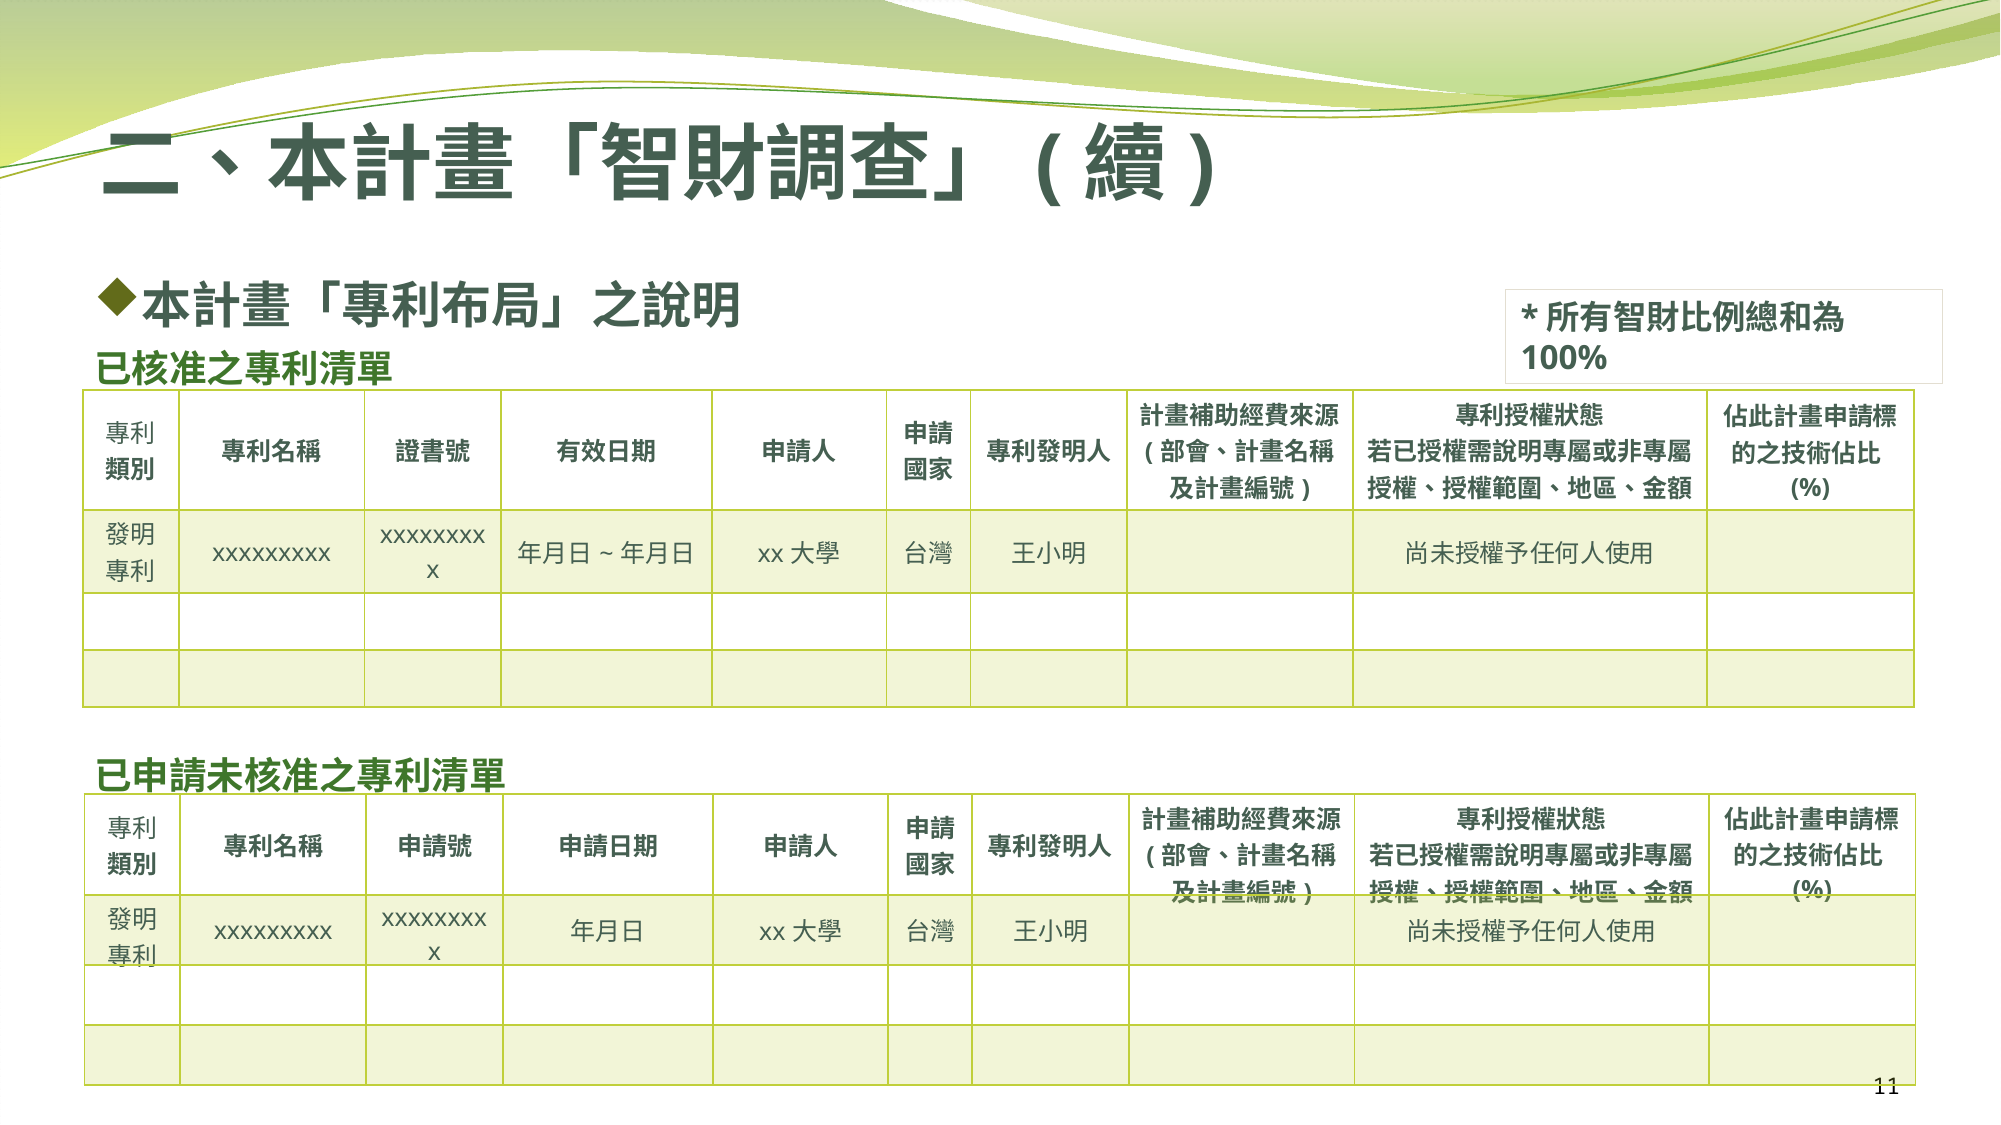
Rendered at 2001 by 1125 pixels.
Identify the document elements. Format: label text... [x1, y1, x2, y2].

table_cell [1710, 1026, 1915, 1084]
table_header 佔此計畫申請標的之技術佔比(%) [1710, 795, 1915, 894]
table_cell [1708, 594, 1913, 649]
table_cell xxxxxxxxx [180, 511, 364, 592]
slide_number <編號> [1733, 1086, 1900, 1103]
table_cell [502, 594, 711, 649]
table_cell [971, 651, 1126, 706]
table_cell xxxxxxxxx [367, 896, 502, 964]
table_cell [714, 966, 887, 1024]
table_cell [180, 594, 364, 649]
table_cell [84, 594, 178, 649]
table_header 專利發明人 [971, 398, 1126, 509]
table_cell xx大學 [713, 511, 886, 592]
table_cell [1355, 1026, 1708, 1084]
table_header 申請人 [713, 398, 886, 509]
table_cell [1355, 966, 1708, 1024]
table_cell 王小明 [971, 511, 1126, 592]
table_cell [1708, 651, 1913, 706]
table_cell [367, 966, 502, 1024]
table_header 有效日期 [502, 398, 711, 509]
table_cell 尚未授權予任何人使用 [1355, 896, 1708, 964]
table_cell [504, 966, 712, 1024]
table_cell 台灣 [887, 511, 970, 592]
table_cell [1130, 966, 1354, 1024]
table_header 計畫補助經費來源 (部會、計畫名稱及計畫編號) [1130, 805, 1354, 894]
table_cell 王小明 [973, 896, 1128, 964]
title 二、本計畫「智財調查」(續) [99, 85, 1900, 211]
table_cell [365, 594, 500, 649]
table_cell [713, 594, 886, 649]
table_header 申請國家 [889, 805, 971, 894]
table_cell [367, 1026, 502, 1084]
table_cell xxxxxxxxx [181, 896, 365, 964]
table_cell [1710, 896, 1915, 964]
table_cell 年月日~年月日 [502, 511, 711, 592]
table_cell [181, 1026, 365, 1084]
table_header 專利名稱 [181, 805, 365, 894]
text_box 已申請未核准之專利清單 [79, 722, 1817, 805]
table_cell [85, 966, 179, 1024]
table_cell [1130, 1026, 1354, 1084]
table_cell xx大學 [714, 896, 887, 964]
table_cell 發明專利 [84, 511, 178, 592]
table_cell [971, 594, 1126, 649]
table_cell 發明專利 [85, 896, 179, 964]
table_cell [973, 1026, 1128, 1084]
table_header 申請號 [367, 805, 502, 894]
table_cell [1128, 651, 1352, 706]
table_cell [1128, 594, 1352, 649]
table_cell [1708, 511, 1913, 592]
table_header 專利類別 [85, 805, 179, 894]
table_header 申請國家 [887, 398, 970, 509]
table_header 專利發明人 [973, 805, 1128, 894]
table_cell 台灣 [889, 896, 971, 964]
table_header 專利授權狀態 若已授權需說明專屬或非專屬授權、授權範圍、地區、金額 [1354, 398, 1706, 509]
table_header 專利類別 [84, 398, 178, 509]
table_header 專利授權狀態 若已授權需說明專屬或非專屬授權、授權範圍、地區、金額 [1355, 805, 1708, 894]
table_cell [889, 1026, 971, 1084]
table_cell [365, 651, 500, 706]
table_cell [502, 651, 711, 706]
table_header 計畫補助經費來源 (部會、計畫名稱及計畫編號) [1128, 398, 1352, 509]
text_box *所有智財比例總和為100% [1505, 289, 1943, 384]
table_cell [84, 651, 178, 706]
table_cell [1710, 966, 1915, 1024]
list 本計畫「專利布局」之說明 [79, 235, 1914, 315]
table_header 佔此計畫申請標的之技術佔比(%) [1708, 391, 1913, 509]
table_cell [504, 1026, 712, 1084]
table_cell [181, 966, 365, 1024]
table_header 專利名稱 [180, 398, 364, 509]
table_cell [1354, 594, 1706, 649]
table_cell [887, 594, 970, 649]
table_cell [180, 651, 364, 706]
table_cell [714, 1026, 887, 1084]
table_cell [1130, 896, 1354, 964]
table_cell [85, 1026, 179, 1084]
text_box 已核准之專利清單 [79, 315, 1817, 398]
table_cell [887, 651, 970, 706]
table_cell [713, 651, 886, 706]
table_cell xxxxxxxxx [365, 511, 500, 592]
table_cell [889, 966, 971, 1024]
table_cell 年月日 [504, 896, 712, 964]
table_header 申請日期 [504, 805, 712, 894]
table_header 證書號 [365, 398, 500, 509]
table_cell [1354, 651, 1706, 706]
table_cell [973, 966, 1128, 1024]
table_cell [1128, 511, 1352, 592]
table_cell 尚未授權予任何人使用 [1354, 511, 1706, 592]
table_header 申請人 [714, 805, 887, 894]
